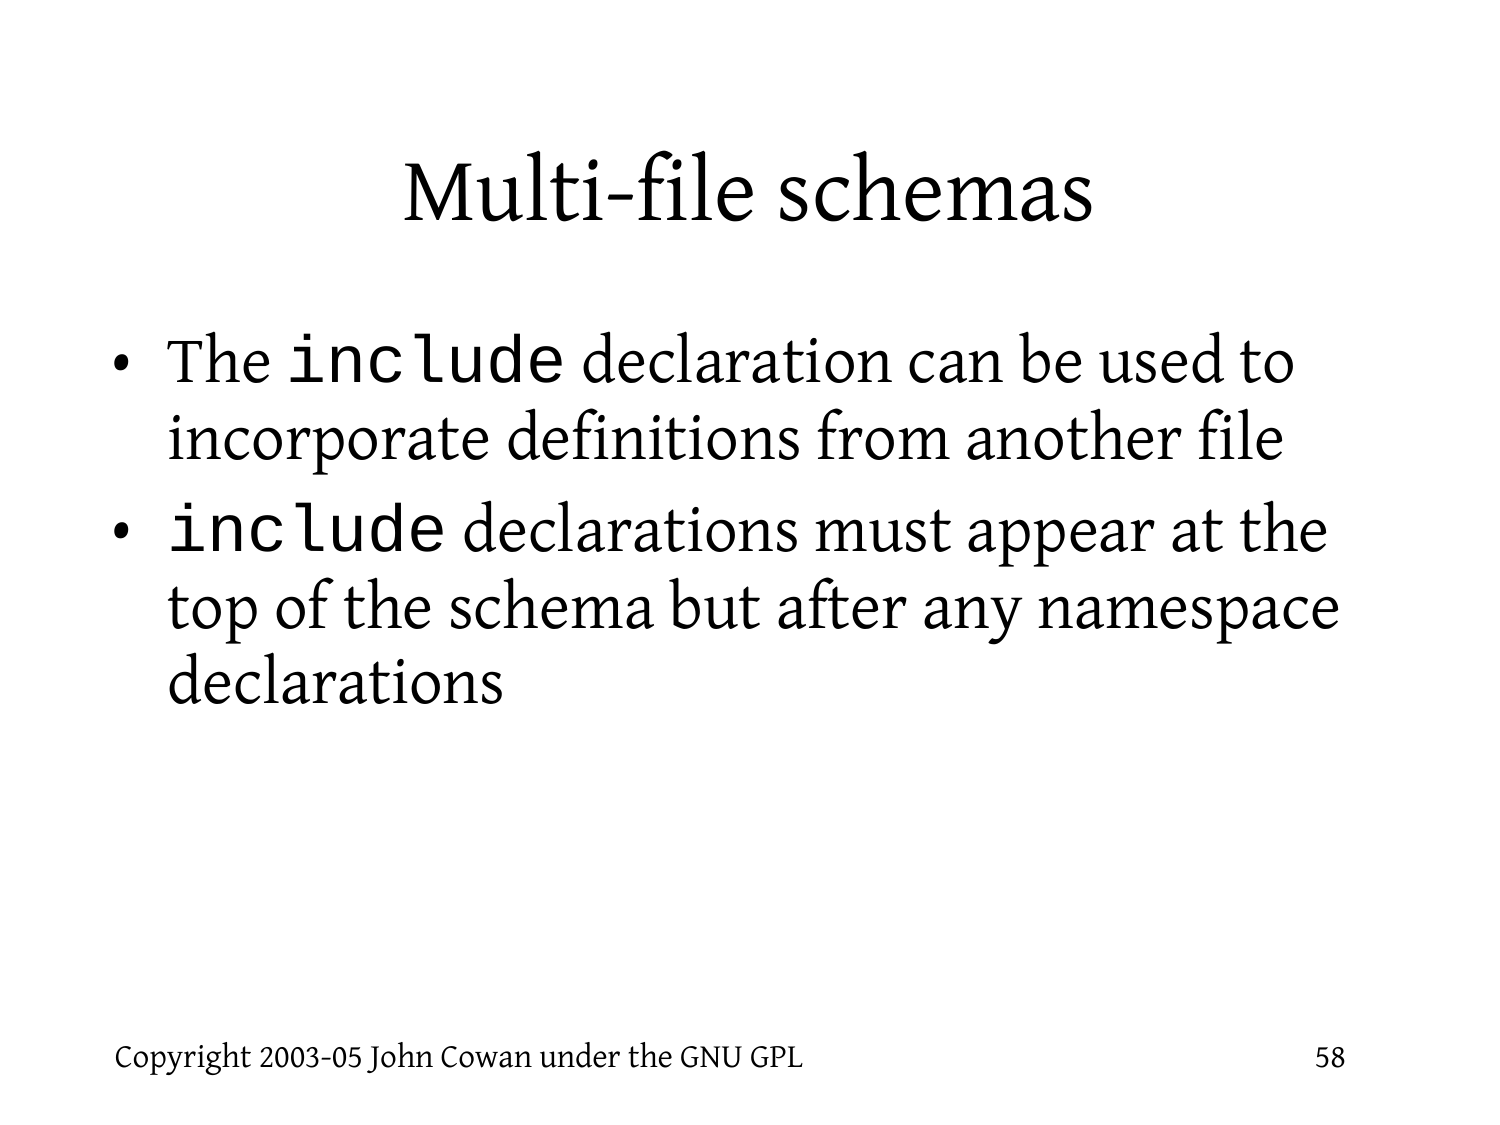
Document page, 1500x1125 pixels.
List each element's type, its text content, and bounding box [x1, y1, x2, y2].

title Multi-file schemas [112, 62, 1387, 324]
list The include declaration can be used to incorporate definitions from another file include declarations must appear at the top of the schema but after any namespace declarations [112, 324, 1387, 1000]
